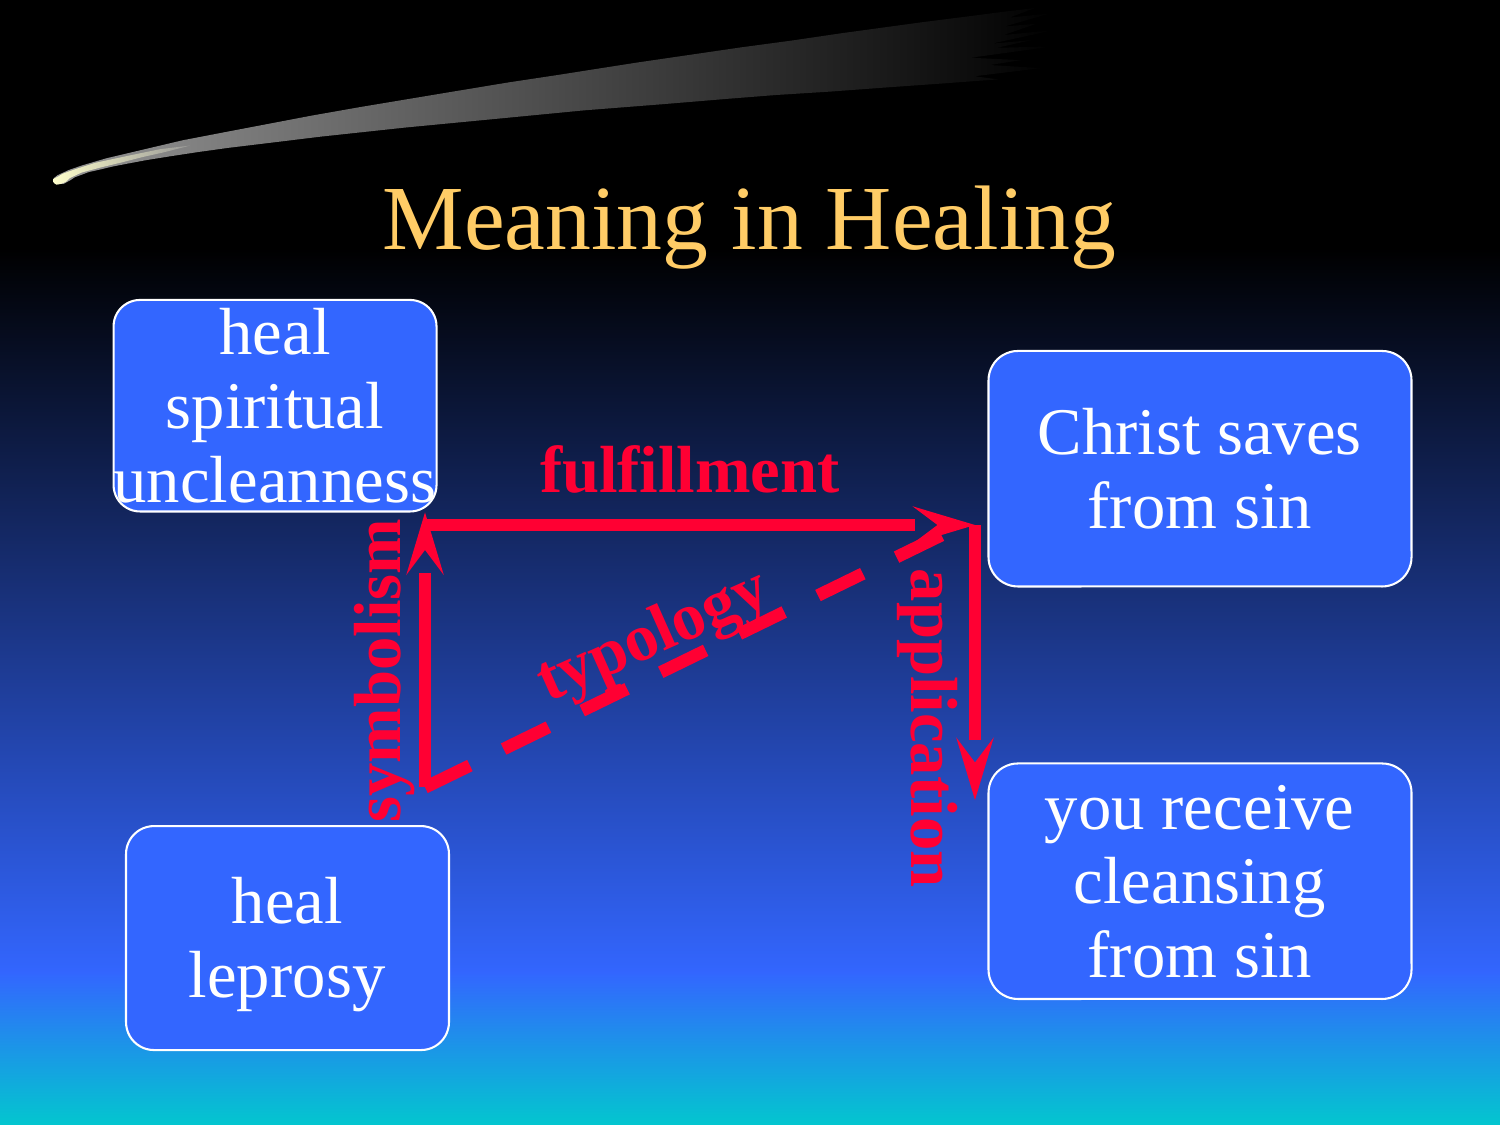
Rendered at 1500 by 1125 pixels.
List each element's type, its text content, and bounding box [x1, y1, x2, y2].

text_box typology [507, 510, 853, 730]
text_box symbolism [333, 478, 423, 838]
text_box you receive cleansing from sin [988, 763, 1412, 999]
text_box application [889, 553, 979, 942]
text_box Christ saves from sin [988, 350, 1412, 587]
title Meaning in Healing [112, 124, 1388, 313]
text_box fulfillment [525, 424, 913, 515]
text_box heal leprosy [126, 826, 449, 1051]
text_box heal spiritual uncleanness [113, 299, 437, 512]
